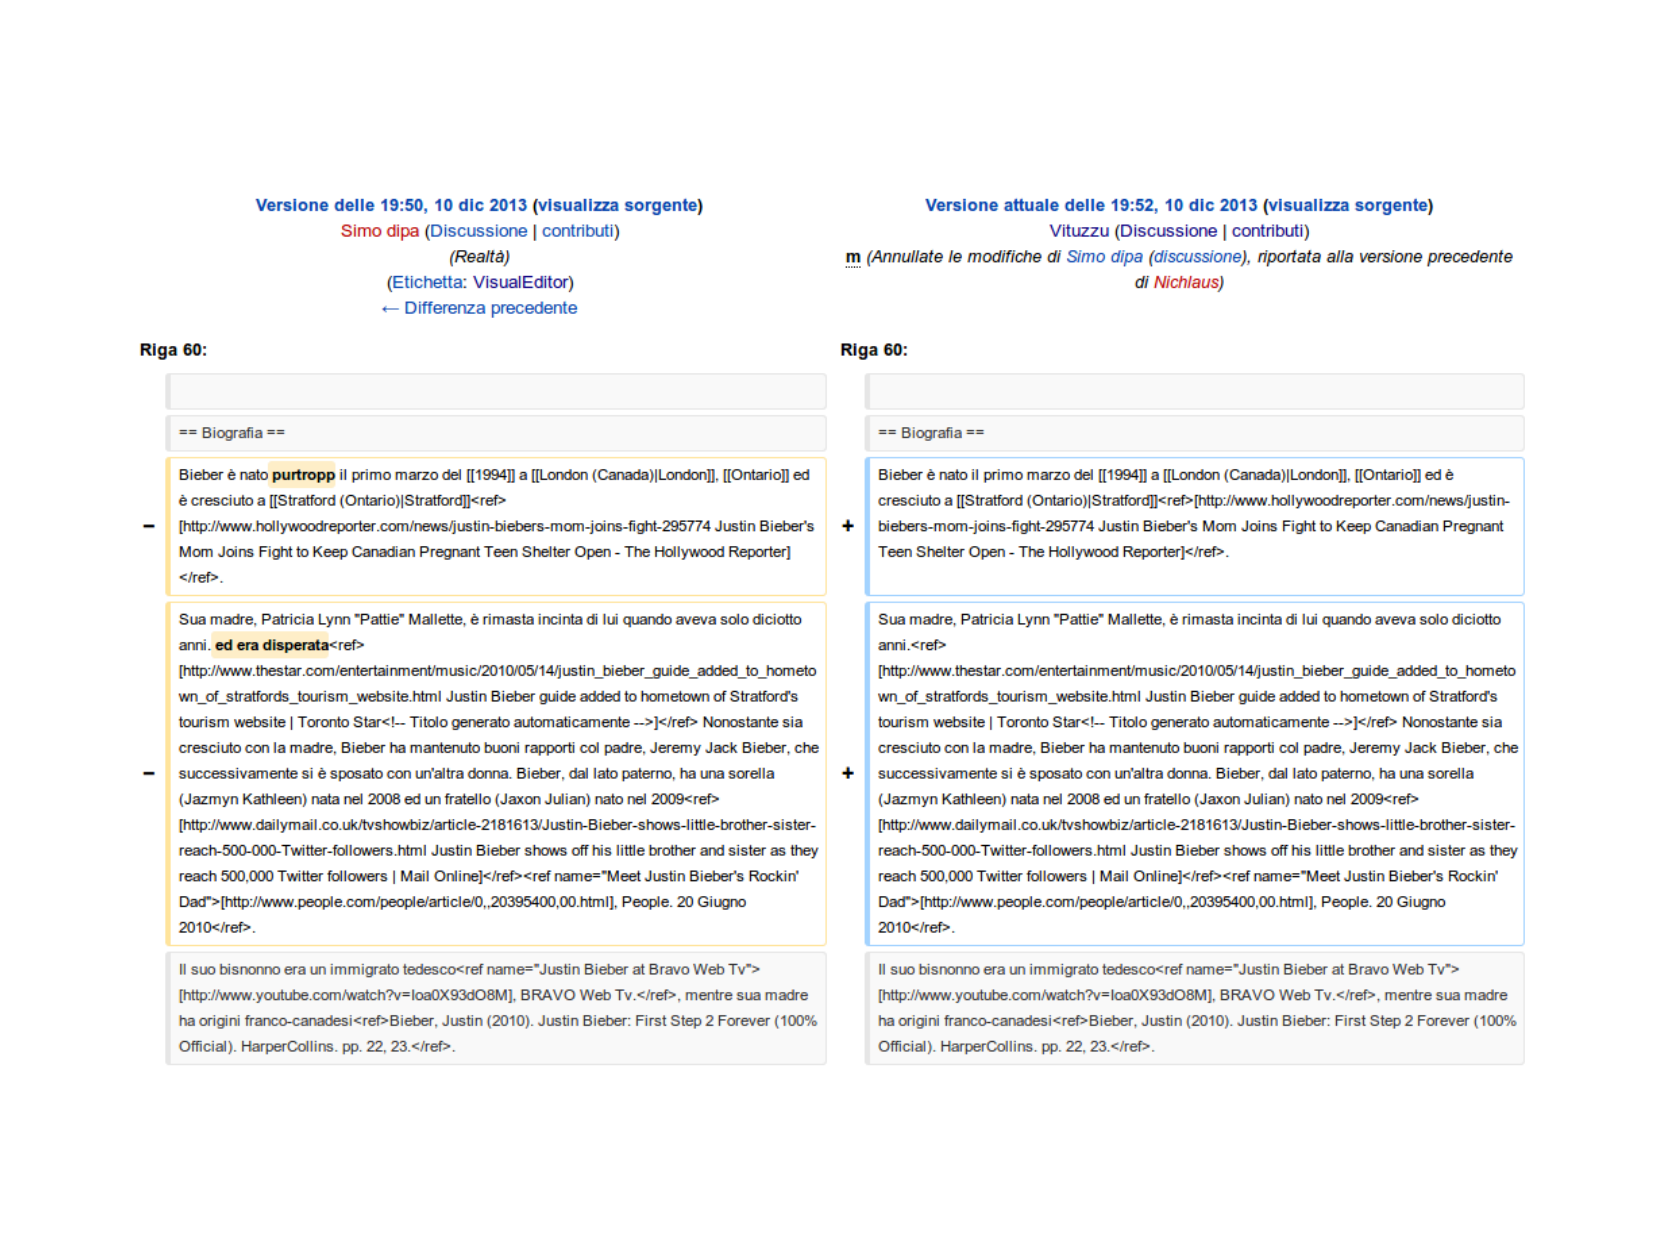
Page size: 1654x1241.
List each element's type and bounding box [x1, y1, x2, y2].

picture [102, 172, 1552, 1068]
